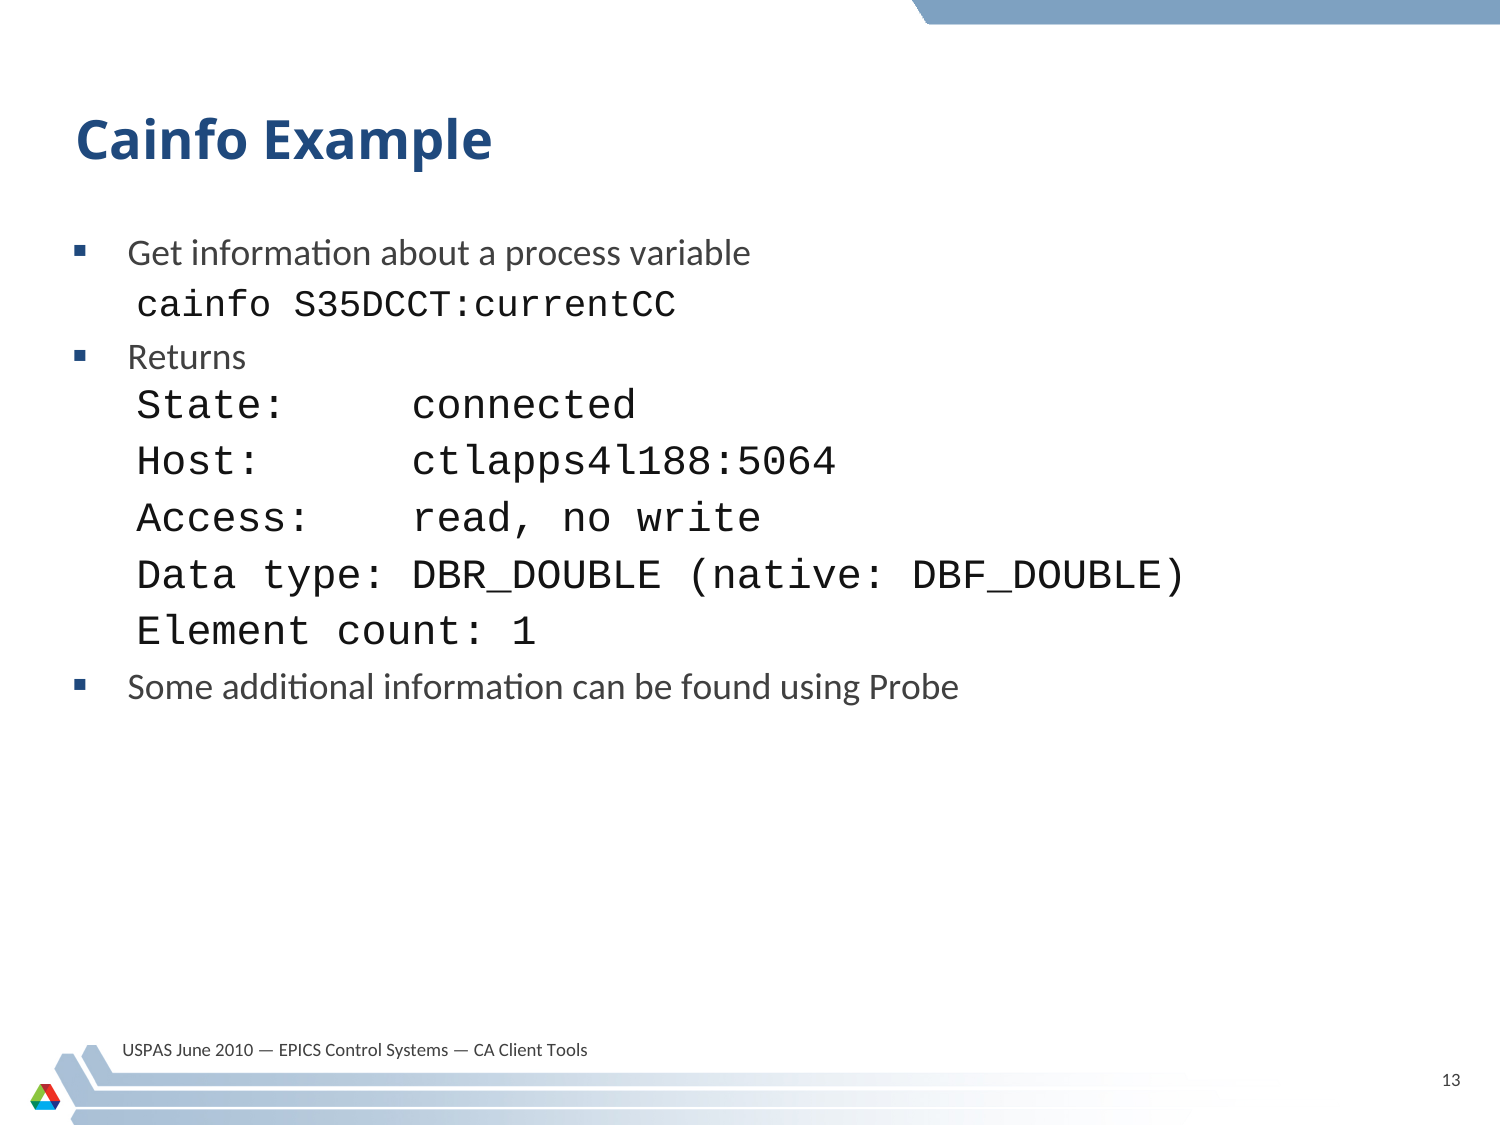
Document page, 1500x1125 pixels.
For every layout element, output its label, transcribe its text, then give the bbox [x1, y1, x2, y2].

picture [0, 1037, 1500, 1125]
title Cainfo Example [75, 45, 1426, 233]
list Get information about a process variable cainfo S35DCCT:currentCC Returns State: connected Host: ctlapps4l188:5064 Access: read, no write Data type: DBR_DOUBLE (native: DBF_DOUBLE) Element count: 1 Some additional information can be found using Probe [56, 229, 1359, 741]
picture [0, 0, 1500, 26]
